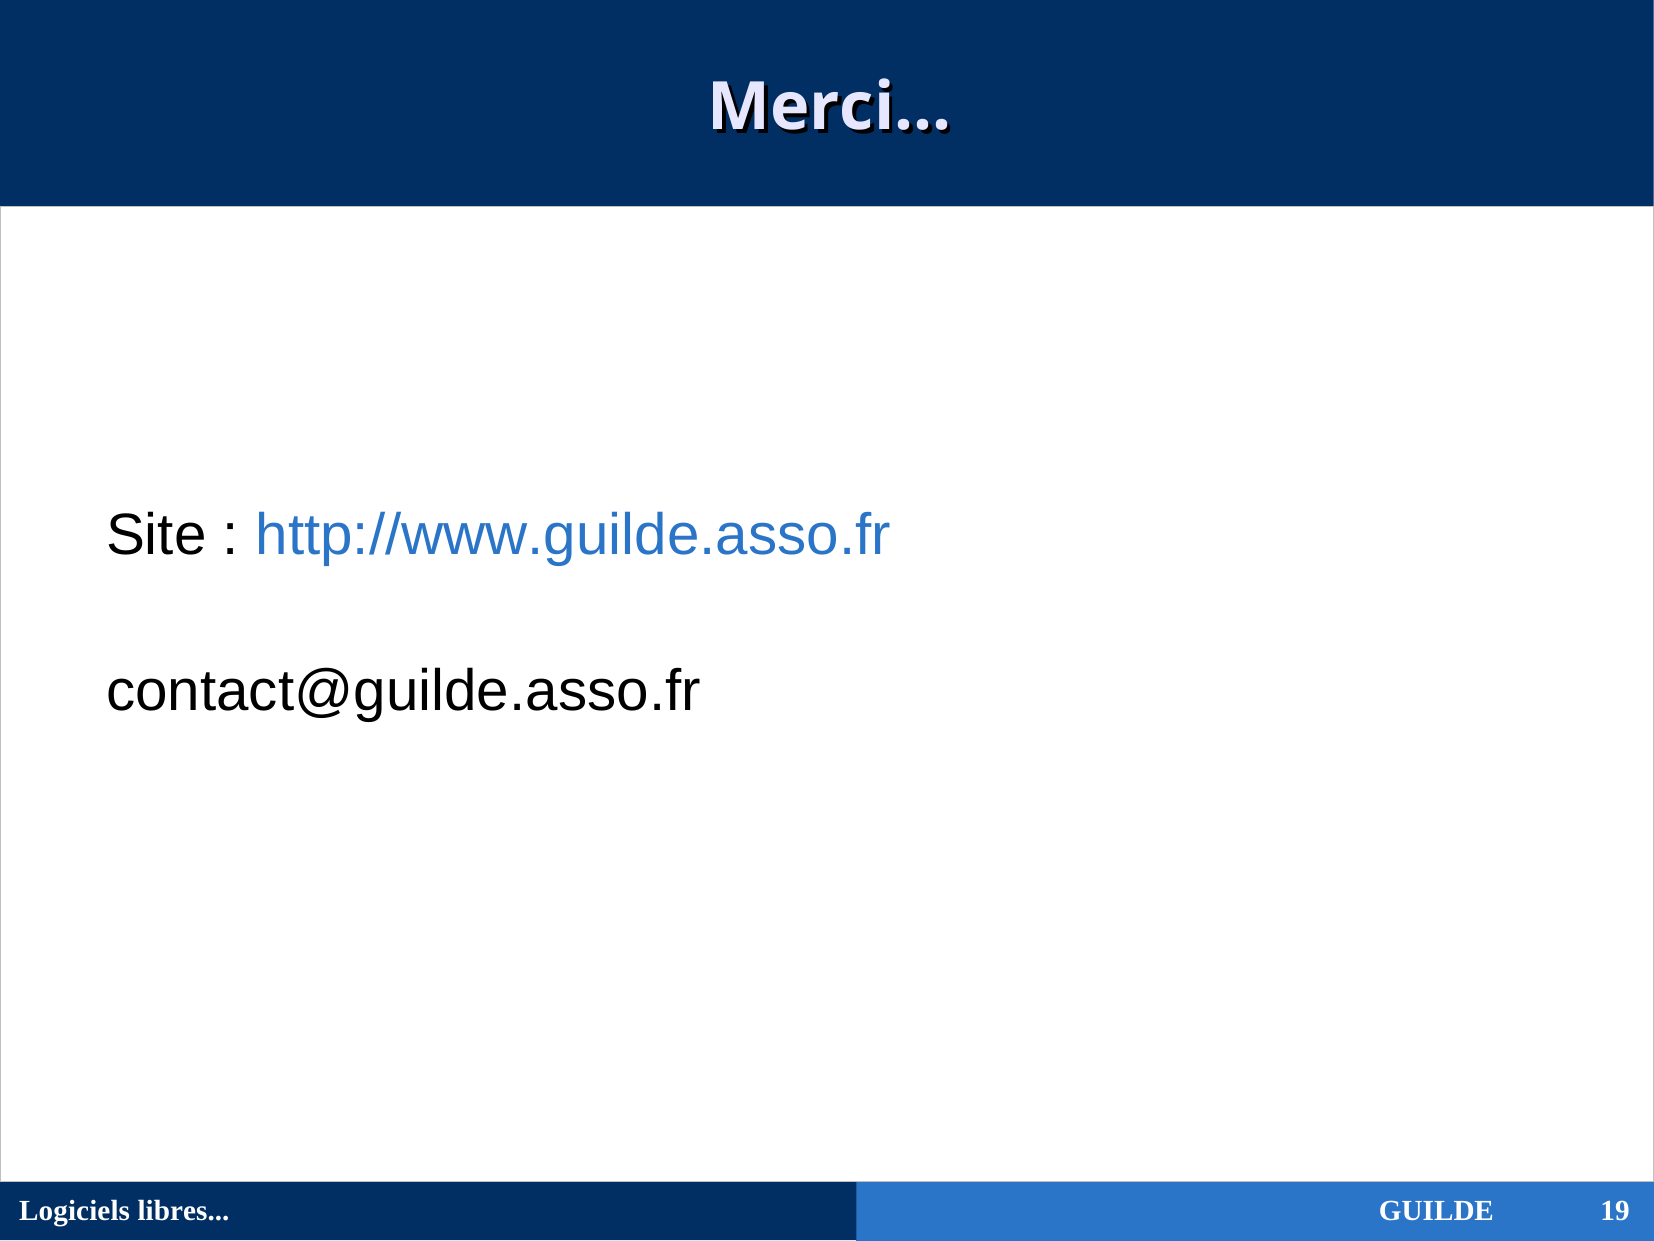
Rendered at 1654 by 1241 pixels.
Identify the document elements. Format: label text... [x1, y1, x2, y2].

title Merci... [123, 0, 1536, 208]
list Site : http://www.guilde.asso.fr contact@guilde.asso.fr [88, 501, 1595, 827]
